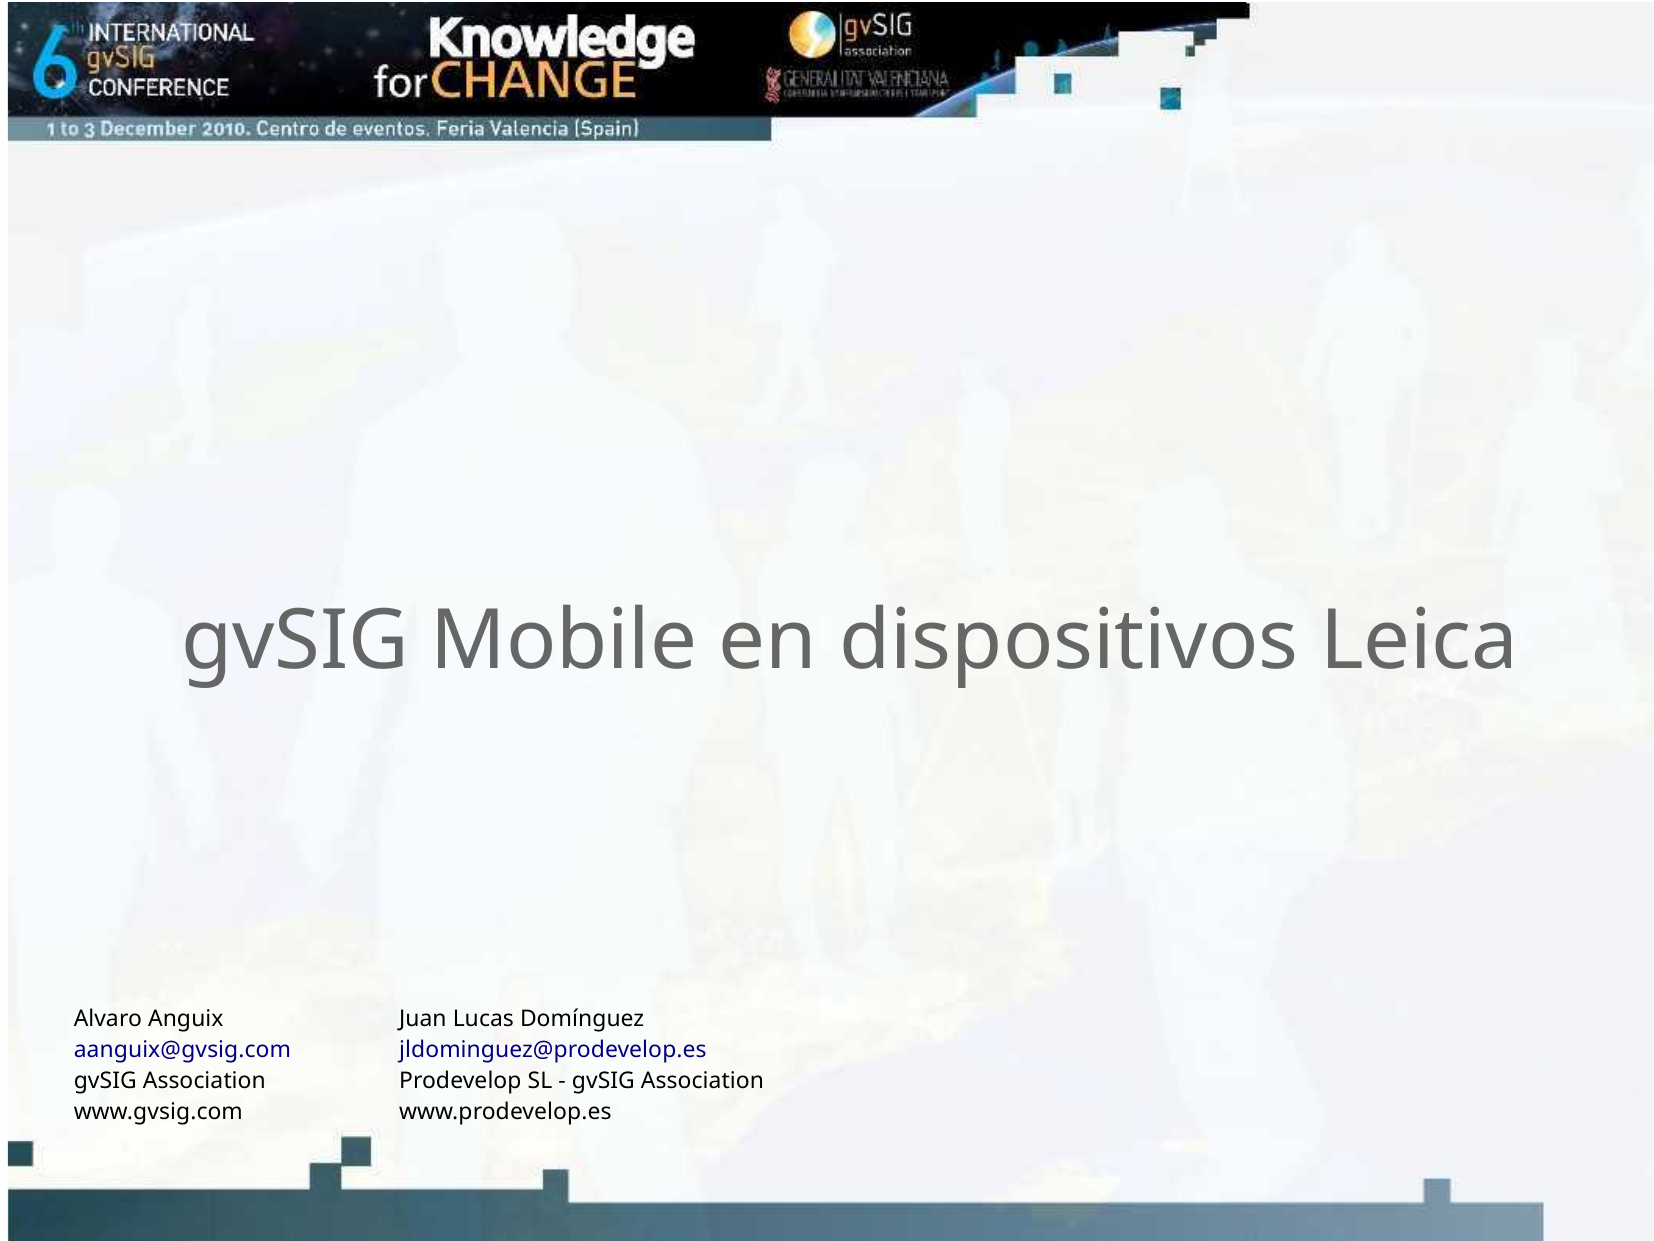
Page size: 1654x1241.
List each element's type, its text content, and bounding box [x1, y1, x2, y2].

text_box Alvaro Anguix aanguix@gvsig.com gvSIG Association www.gvsig.com [59, 994, 356, 1123]
title gvSIG Mobile en dispositivos Leica [135, 532, 1566, 740]
text_box Juan Lucas Domínguez jldominguez@prodevelop.es Prodevelop SL - gvSIG Association www.prodevelop.es [384, 994, 1034, 1123]
picture [7, 2, 1654, 1241]
